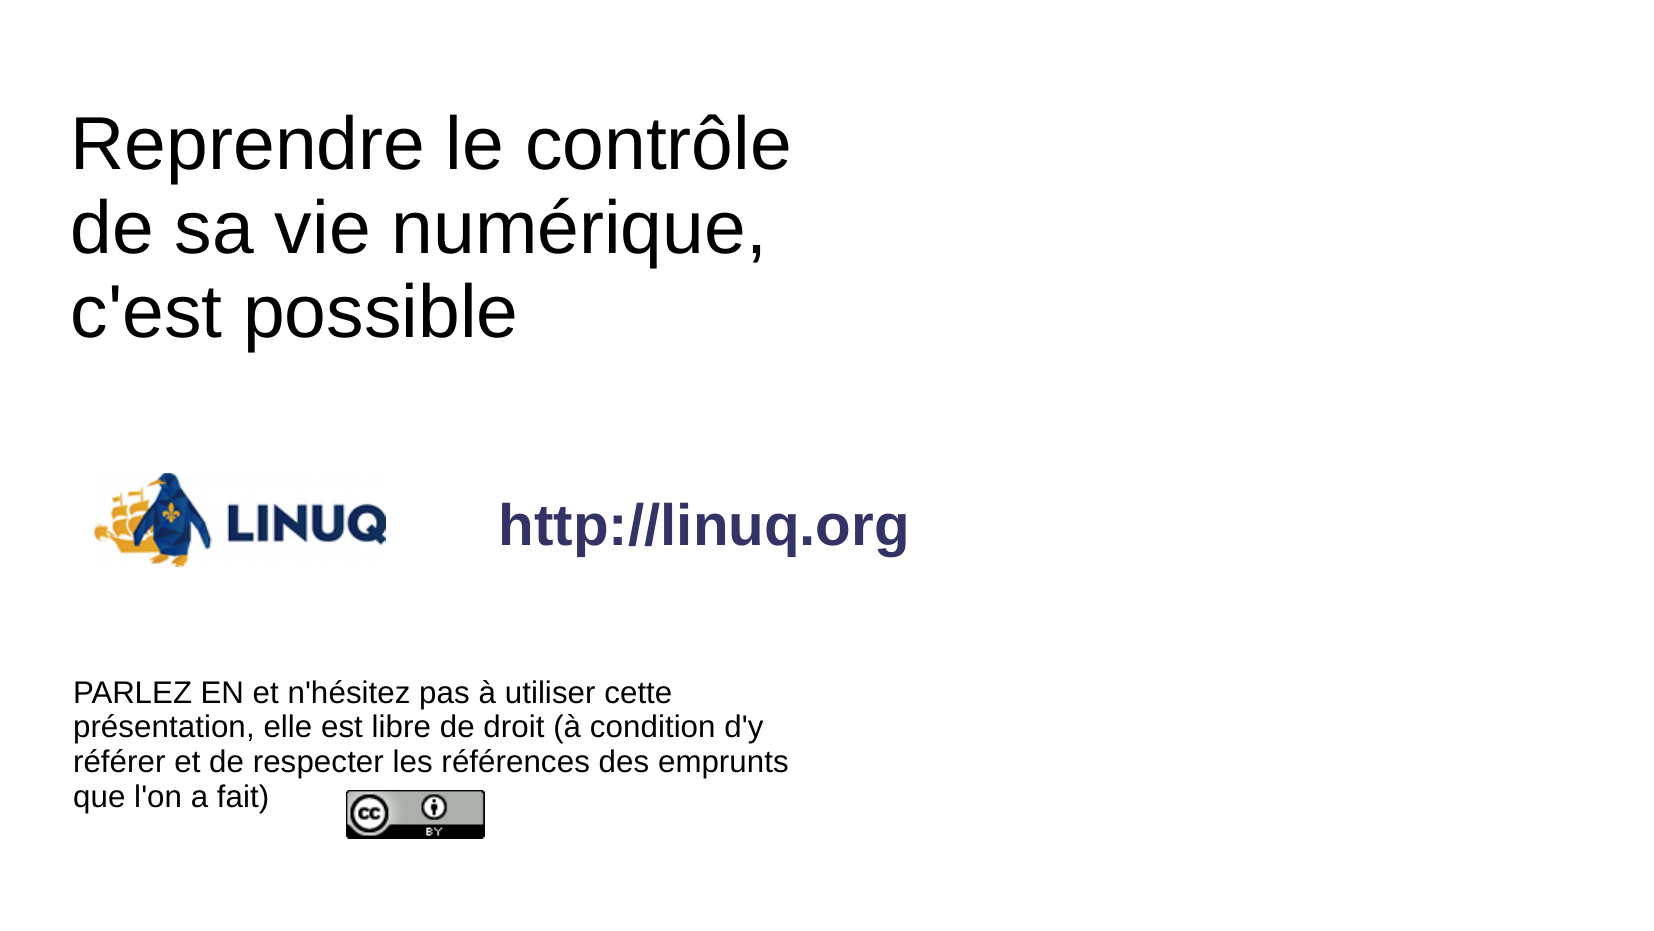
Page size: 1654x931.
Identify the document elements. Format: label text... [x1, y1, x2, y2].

text_box http://linuq.org [484, 484, 945, 621]
title Reprendre le contrôle de sa vie numérique, c'est possible [70, 59, 815, 396]
picture [94, 473, 386, 567]
text_box PARLEZ EN et n'hésitez pas à utiliser cette présentation, elle est libre de droit (à condition d'y référer et de respecter les références des emprunts que l'on a fait) [58, 667, 827, 851]
picture [346, 790, 485, 839]
